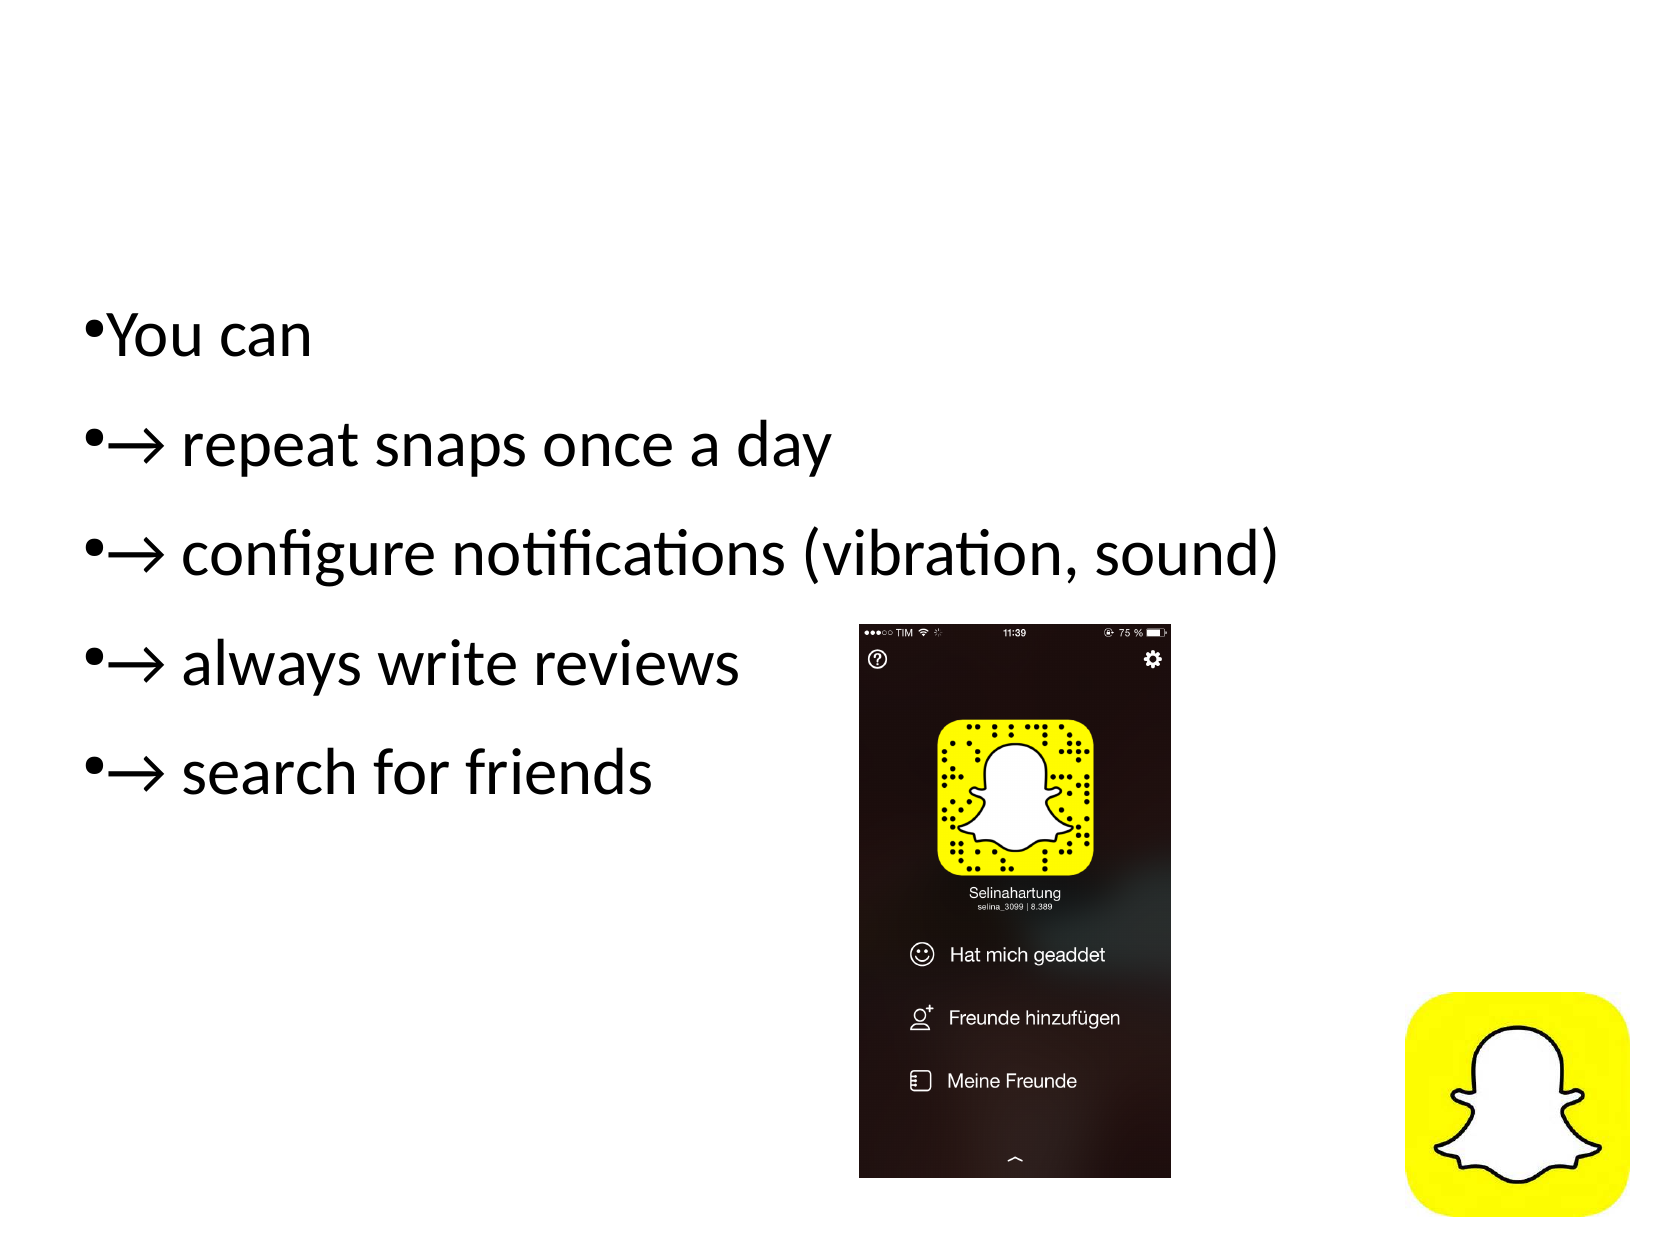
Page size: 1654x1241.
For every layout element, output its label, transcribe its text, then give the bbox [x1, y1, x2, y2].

list You can → repeat snaps once a day → configure notifications (vibration, sound) → always write reviews → search for friends [82, 290, 1571, 1109]
picture [1405, 992, 1630, 1217]
picture [859, 624, 1171, 1178]
